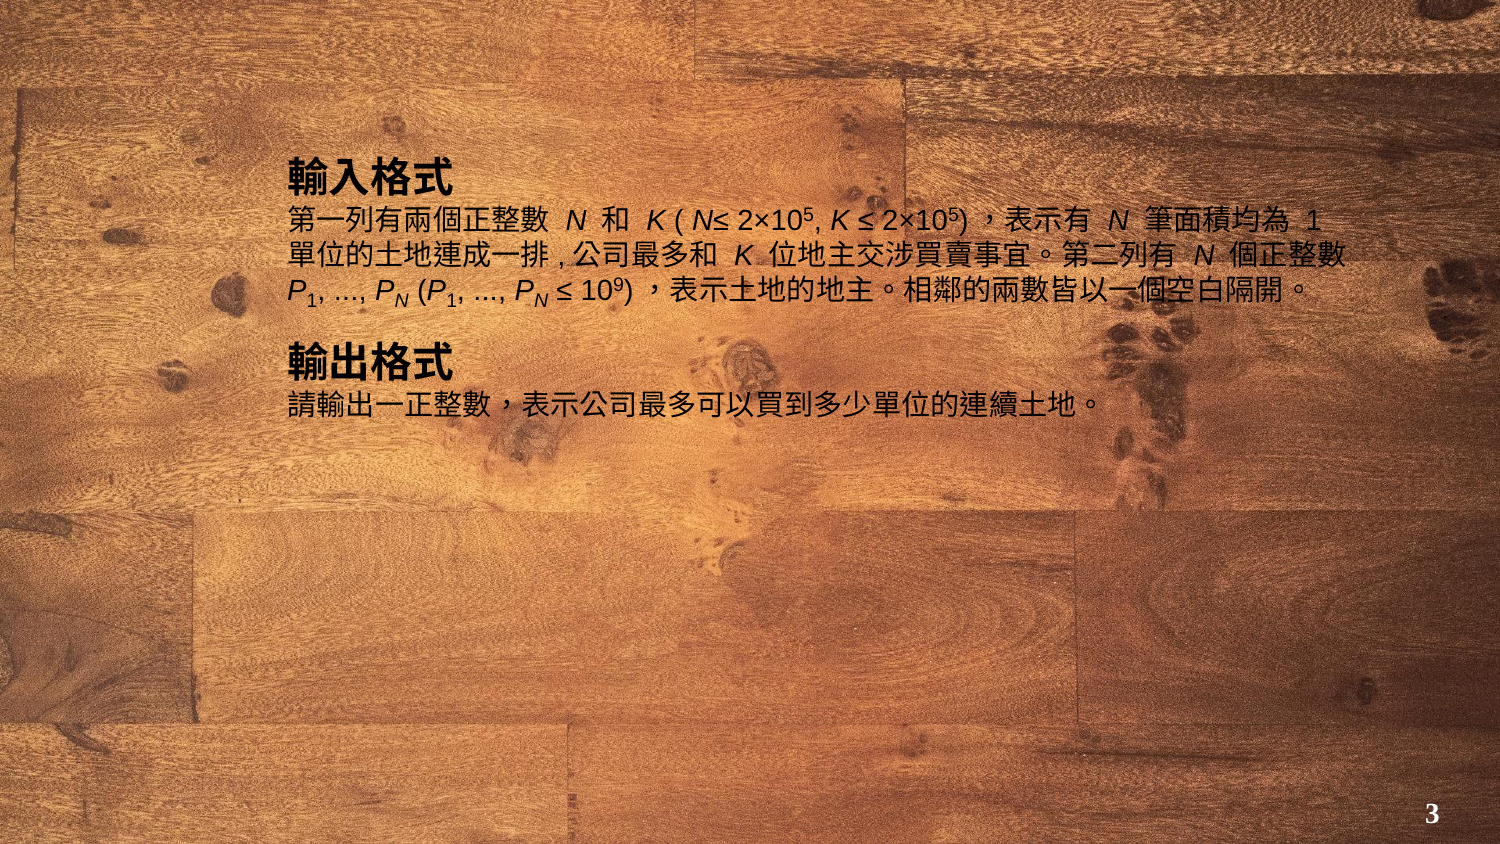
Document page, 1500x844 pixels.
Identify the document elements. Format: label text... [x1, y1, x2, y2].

slide_number 3 [1410, 779, 1500, 844]
text_box 輸入格式 第一列有兩個正整數 N 和 K ( N≤ 2×105, K ≤ 2×105)，表示有 N 筆面積均為 1單位的土地連成一排,公司最多和 K 位地主交涉買賣事宜。第二列有 N 個正整數 P1, ..., PN (P1, ..., PN ≤ 109)，表示土地的地主。相鄰的兩數皆以一個空白隔開。 輸出格式 請輸出一正整數，表示公司最多可以買到多少單位的連續土地。 [272, 119, 1362, 499]
